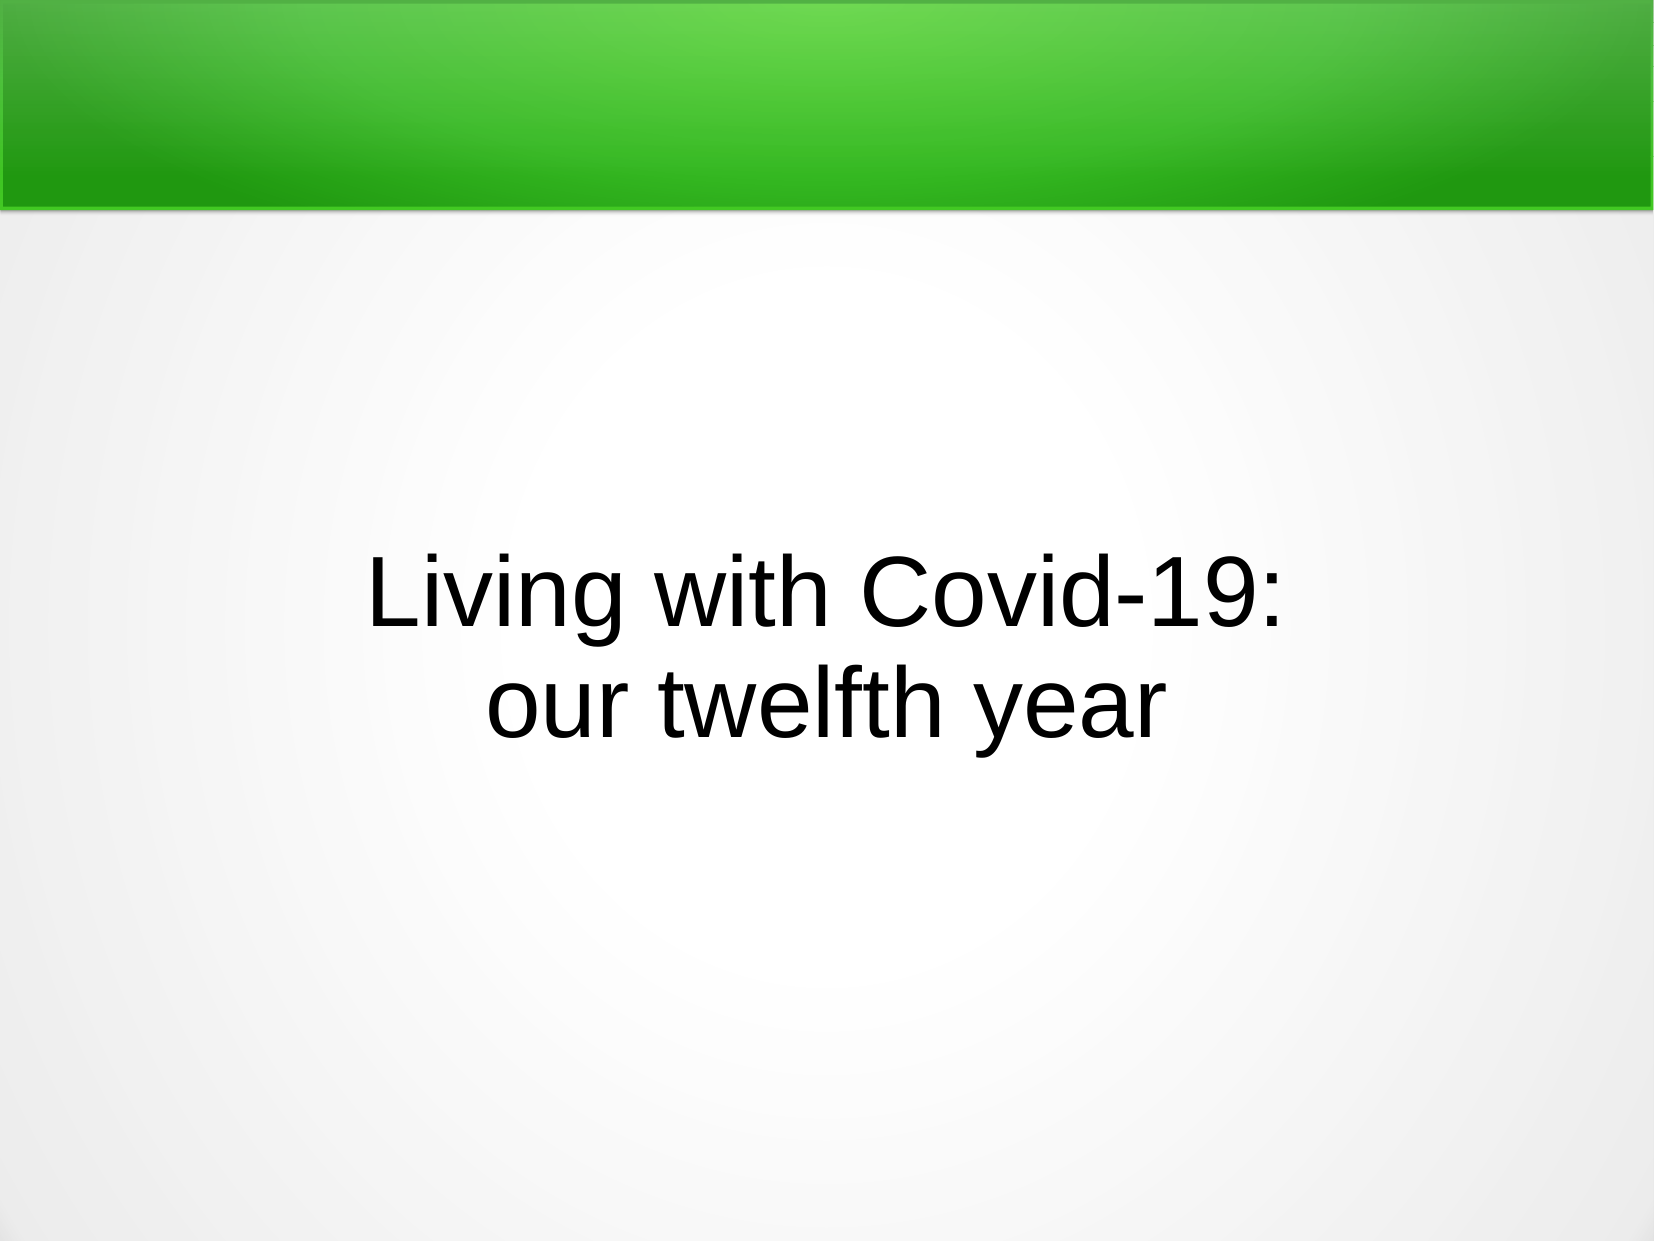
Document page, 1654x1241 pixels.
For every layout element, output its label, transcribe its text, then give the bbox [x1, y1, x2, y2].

subtitle Living with Covid-19: our twelfth year [82, 318, 1571, 977]
